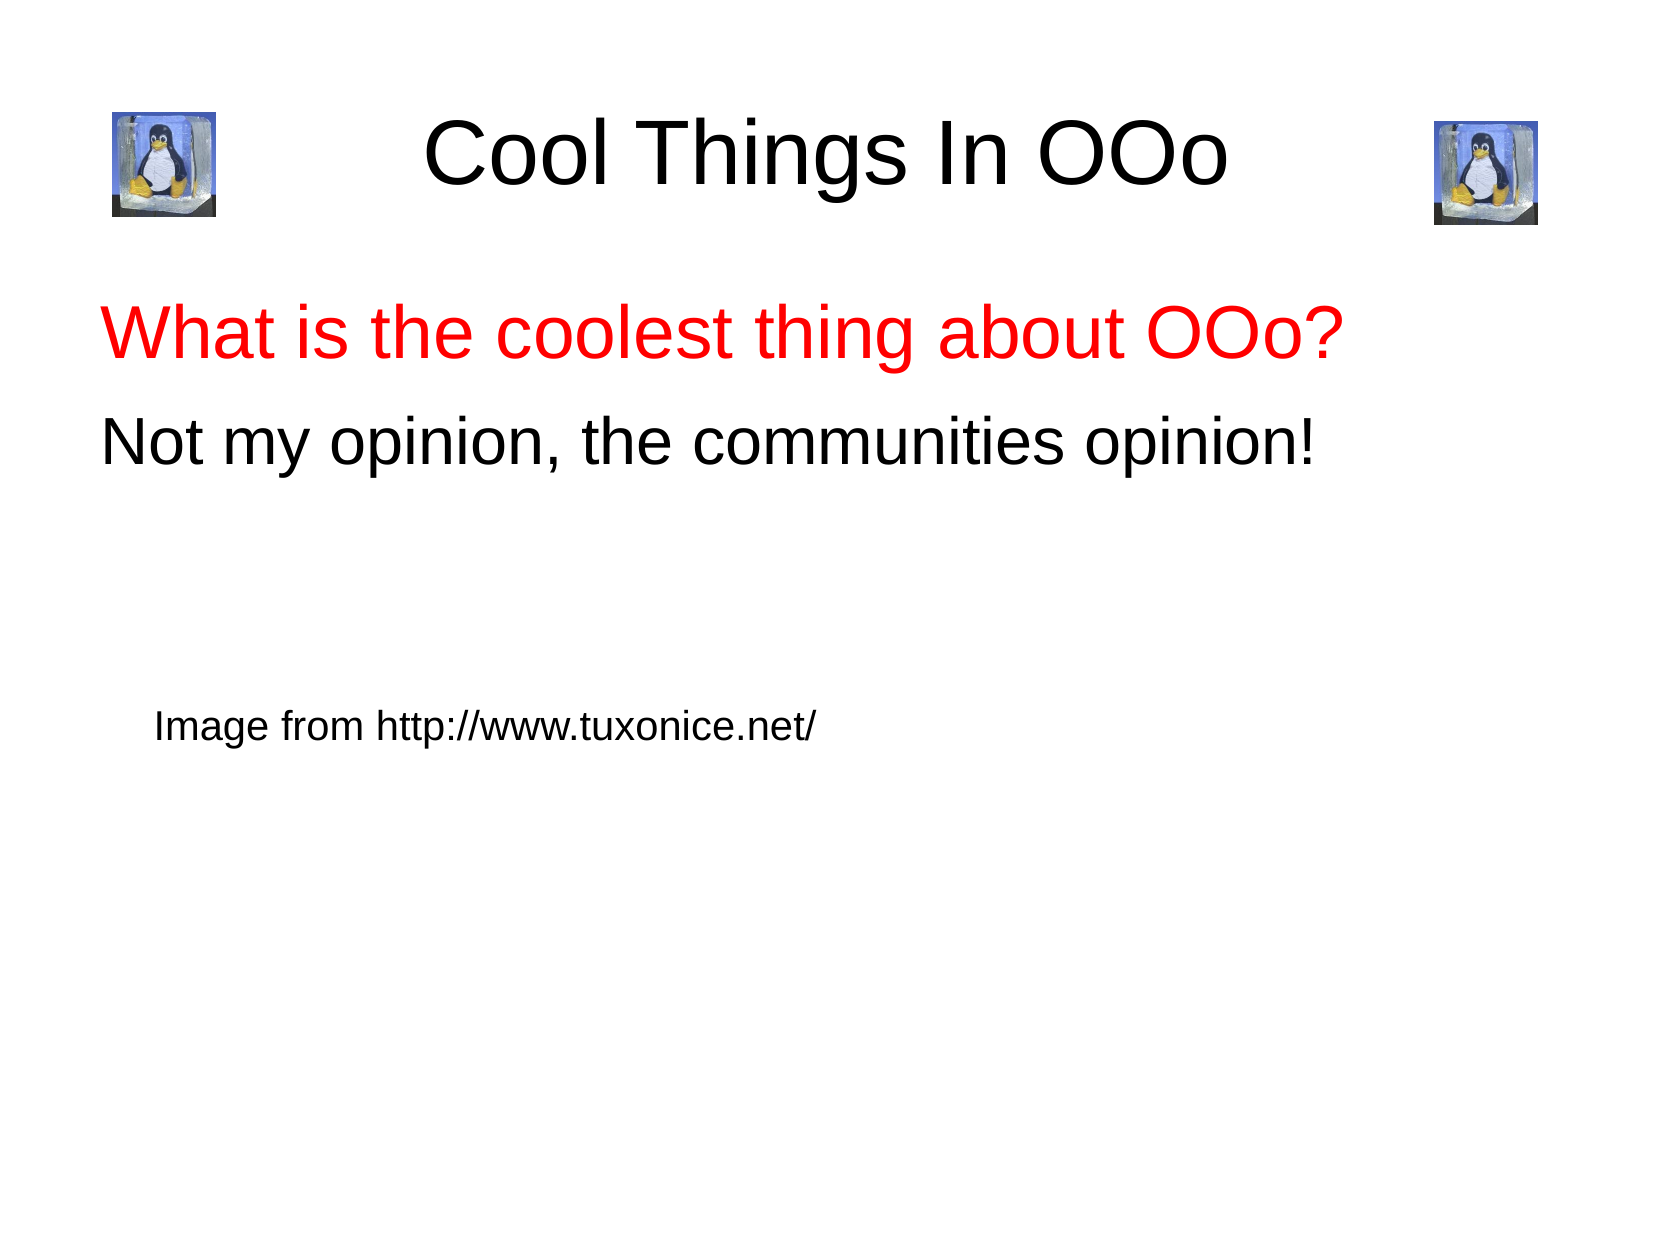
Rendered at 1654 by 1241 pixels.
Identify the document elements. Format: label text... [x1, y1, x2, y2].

title Cool Things In OOo [82, 56, 1571, 250]
list What is the coolest thing about OOo? Not my opinion, the communities opinion! Image from http://www.tuxonice.net/ [82, 290, 1571, 1094]
picture [1434, 121, 1538, 226]
picture [112, 112, 216, 217]
